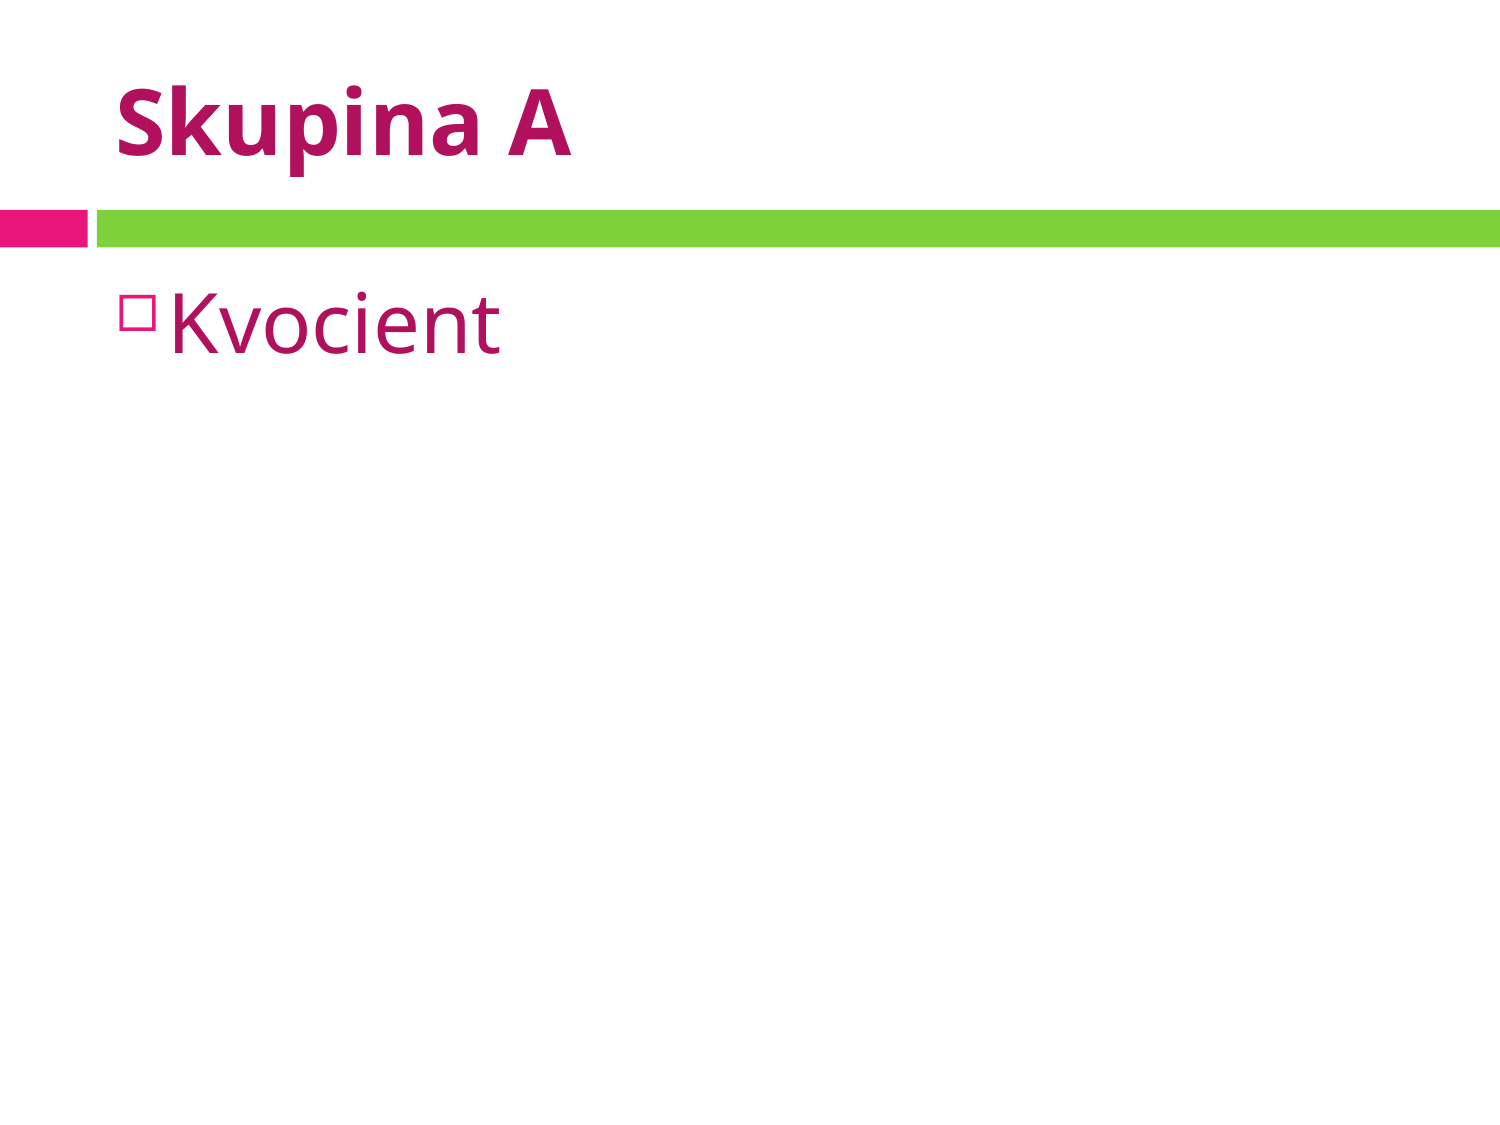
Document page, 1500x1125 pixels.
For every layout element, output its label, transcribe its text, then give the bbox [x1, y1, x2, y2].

title Skupina A [100, 37, 1438, 201]
list Kvocient [100, 262, 1438, 1001]
